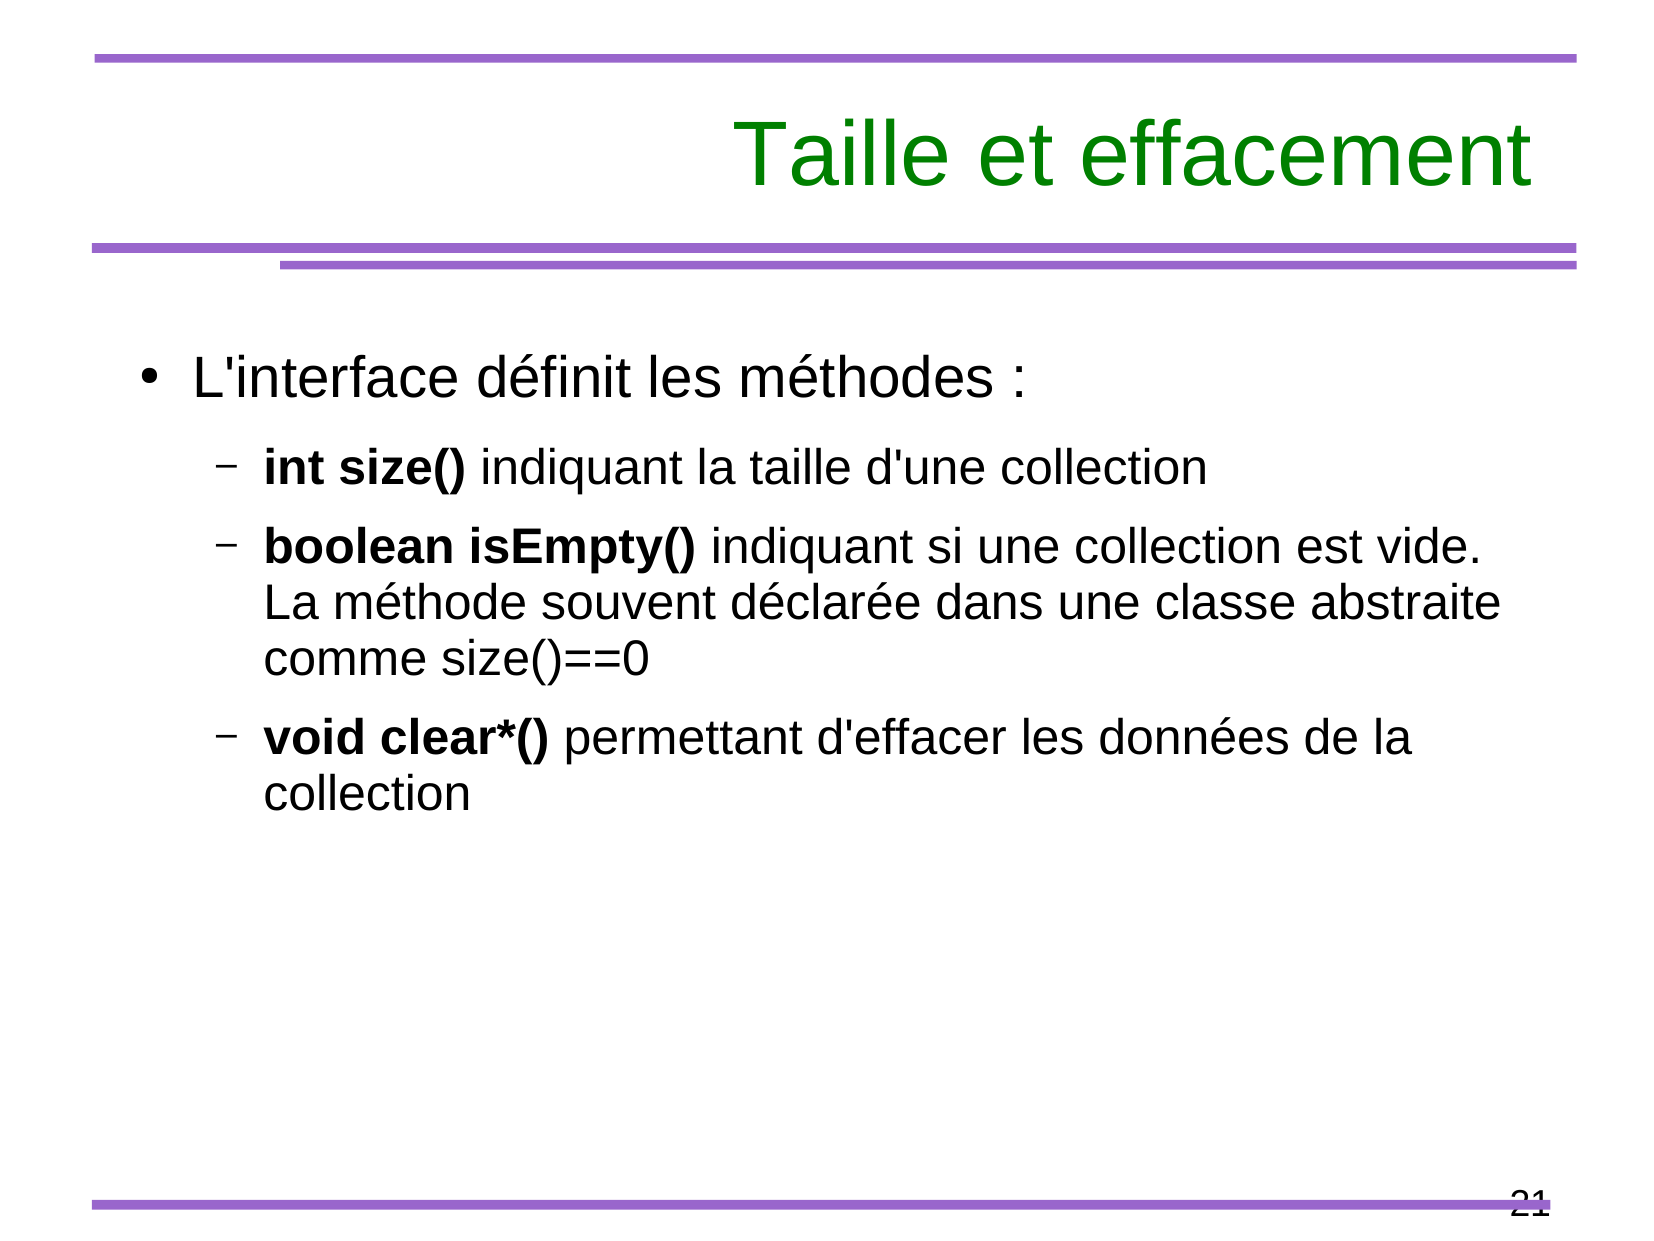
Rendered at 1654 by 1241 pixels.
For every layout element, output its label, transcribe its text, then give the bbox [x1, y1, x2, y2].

list L'interface définit les méthodes : int size() indiquant la taille d'une collection boolean isEmpty() indiquant si une collection est vide. La méthode souvent déclarée dans une classe abstraite comme size()==0 void clear*() permettant d'effacer les données de la collection [121, 344, 1534, 1127]
title Taille et effacement [121, 49, 1534, 257]
